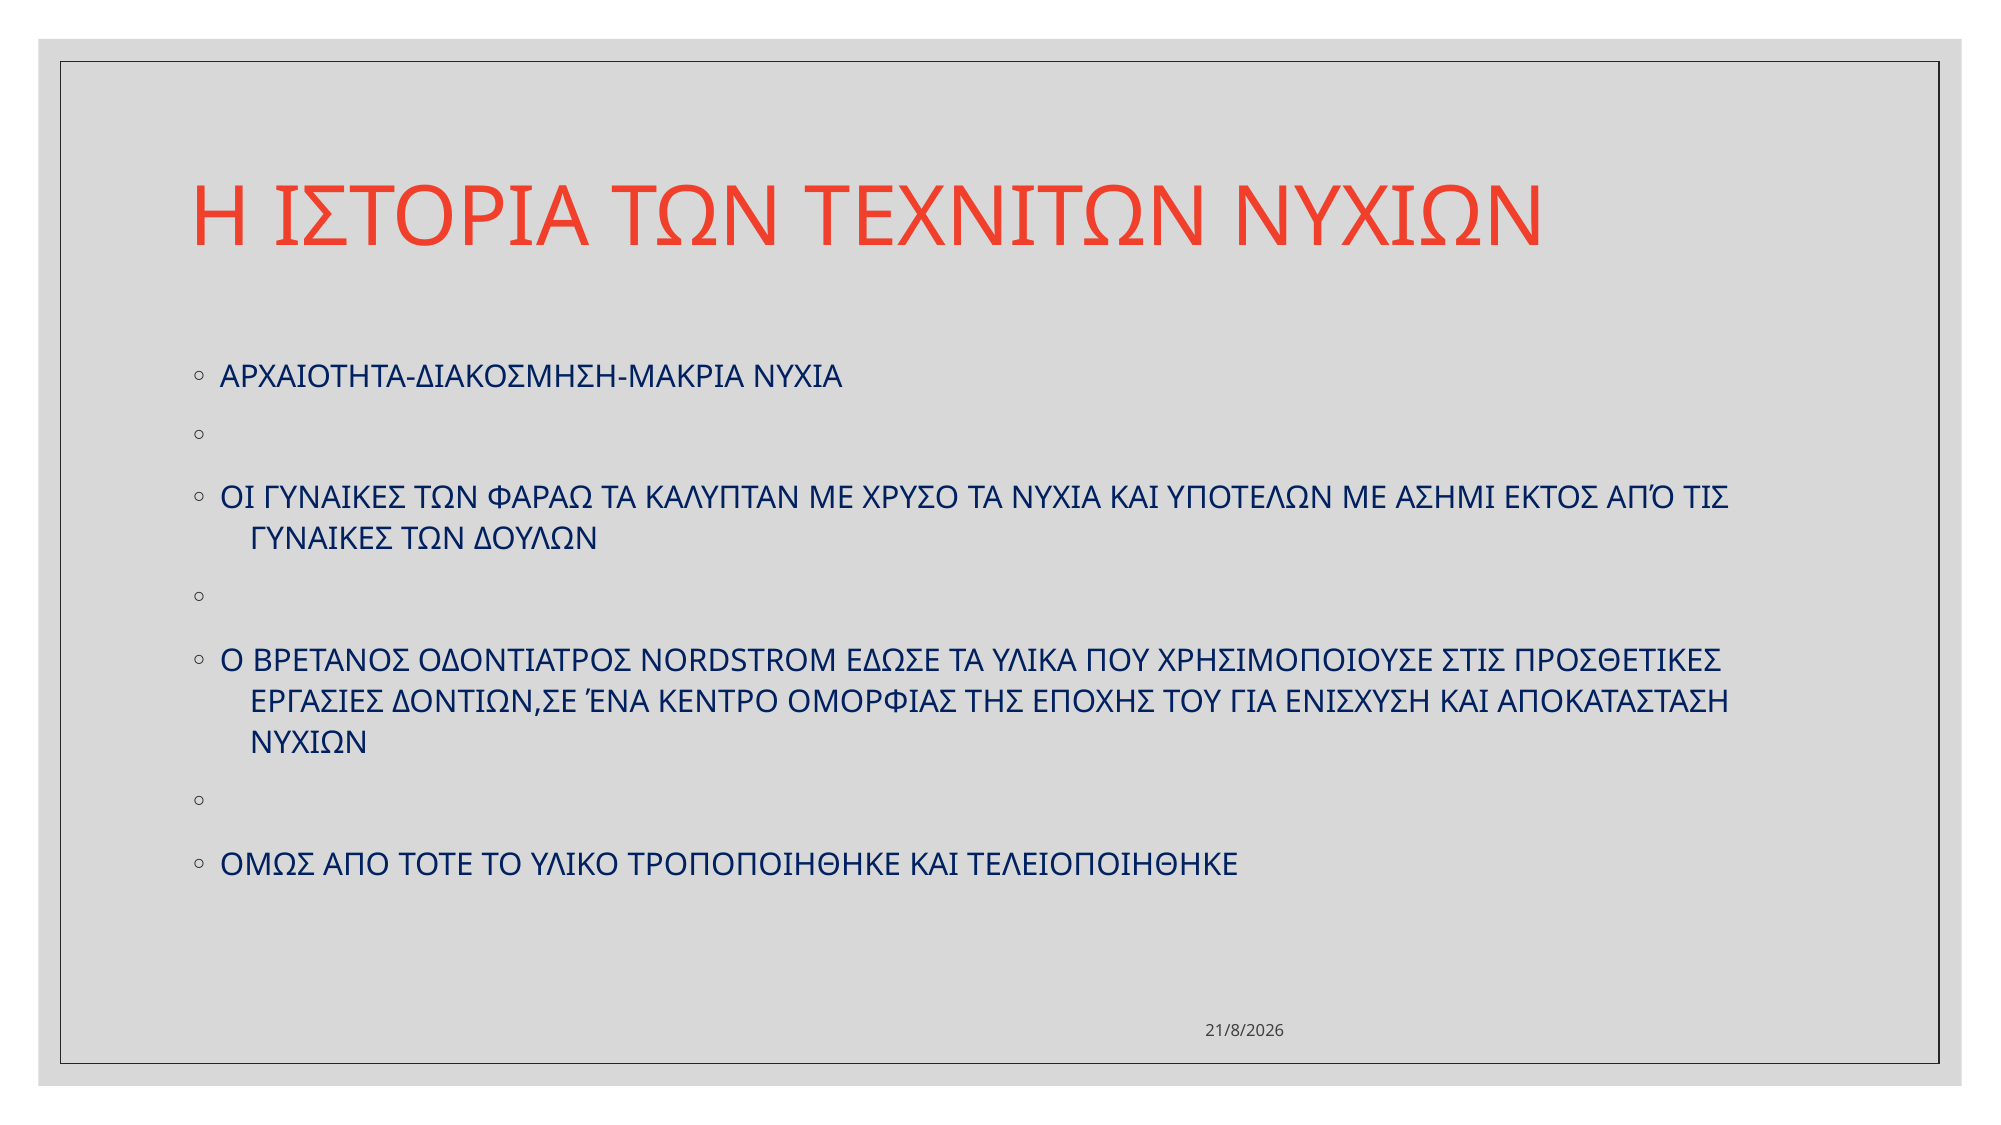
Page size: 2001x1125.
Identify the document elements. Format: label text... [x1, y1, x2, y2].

text_box 19/2/2020 [1190, 990, 1666, 1051]
title Η ΙΣΤΟΡΙΑ ΤΩΝ ΤΕΧΝΙΤΩΝ ΝΥΧΙΩΝ [174, 106, 1825, 332]
list ΑΡΧΑΙΟΤΗΤΑ-ΔΙΑΚΟΣΜΗΣΗ-ΜΑΚΡΙΑ ΝΥΧΙΑ ΟΙ ΓΥΝΑΙΚΕΣ ΤΩΝ ΦΑΡΑΩ ΤΑ ΚΑΛΥΠΤΑΝ ΜΕ ΧΡΥΣΟ ΤΑ ΝΥΧΙΑ ΚΑΙ ΥΠΟΤΕΛΩΝ ΜΕ ΑΣΗΜΙ ΕΚΤΟΣ ΑΠΌ ΤΙΣ ΓΥΝΑΙΚΕΣ ΤΩΝ ΔΟΥΛΩΝ Ο ΒΡΕΤΑΝΟΣ ΟΔΟΝΤΙΑΤΡΟΣ NORDSTROM ΕΔΩΣΕ ΤΑ ΥΛΙΚΑ ΠΟΥ ΧΡΗΣΙΜΟΠΟΙΟΥΣΕ ΣΤΙΣ ΠΡΟΣΘΕΤΙΚΕΣ ΕΡΓΑΣΙΕΣ ΔΟΝΤΙΩΝ,ΣΕ ΈΝΑ ΚΕΝΤΡΟ ΟΜΟΡΦΙΑΣ ΤΗΣ ΕΠΟΧΗΣ ΤΟΥ ΓΙΑ ΕΝΙΣΧΥΣΗ ΚΑΙ ΑΠΟΚΑΤΑΣΤΑΣΗ ΝΥΧΙΩΝ ΟΜΩΣ ΑΠΟ ΤΟΤΕ ΤΟ ΥΛΙΚΟ ΤΡΟΠΟΠΟΙΗΘΗΚΕ ΚΑΙ ΤΕΛΕΙΟΠΟΙΗΘΗΚΕ [174, 345, 1825, 977]
